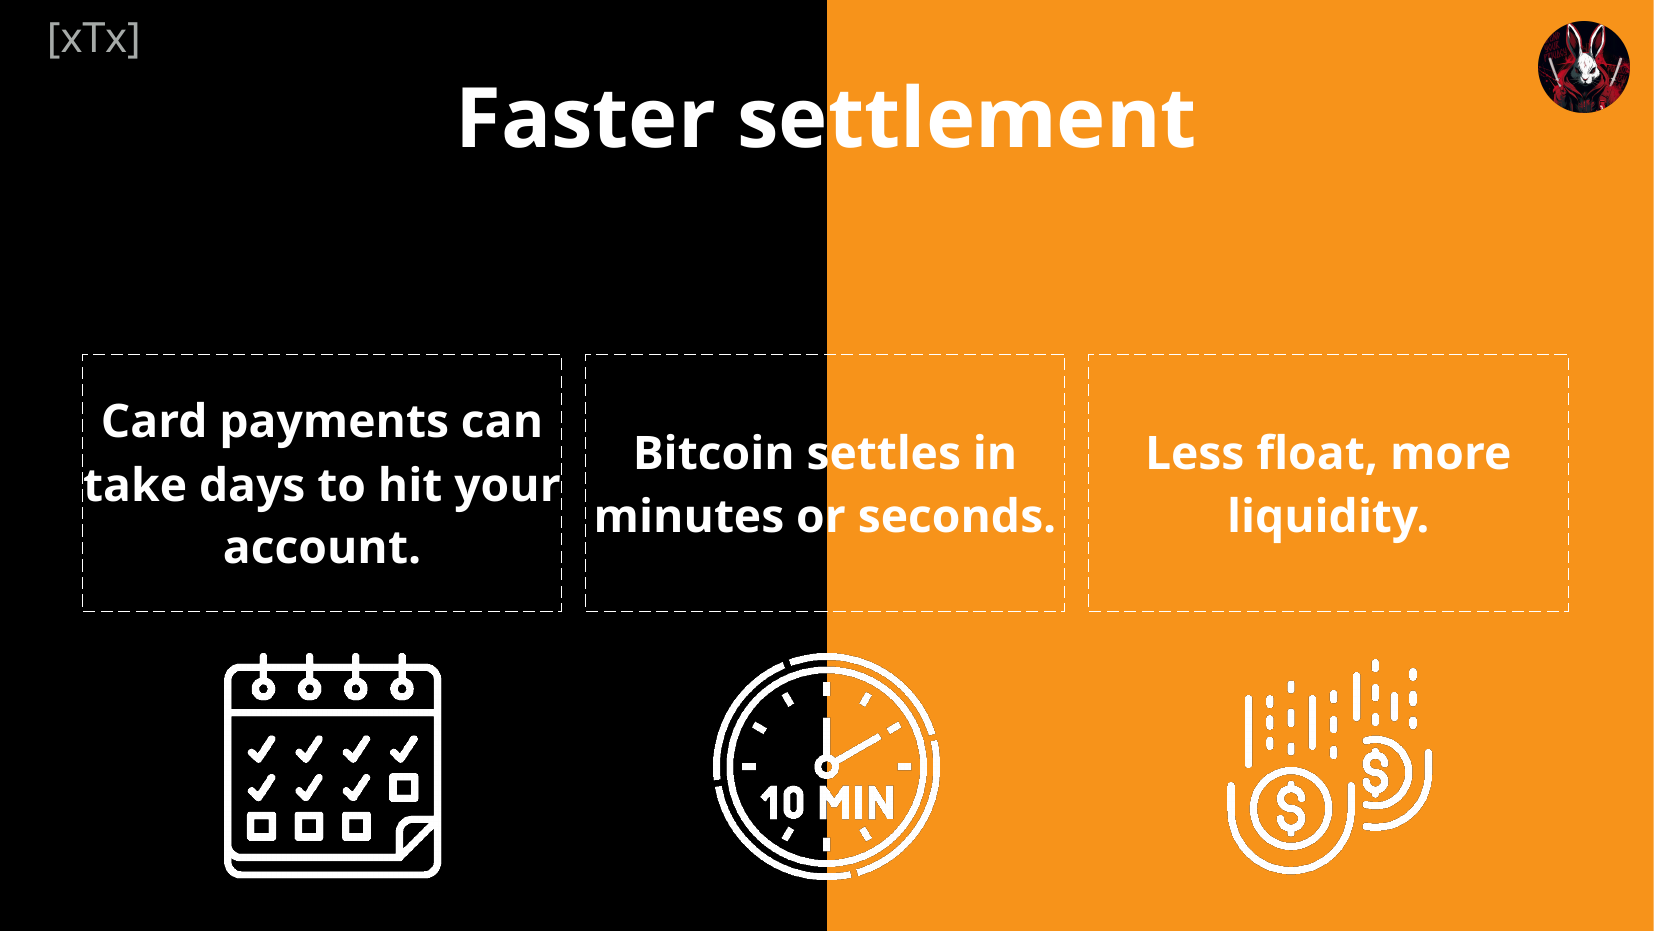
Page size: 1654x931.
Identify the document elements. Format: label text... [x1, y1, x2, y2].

list Less float, more liquidity. [1088, 354, 1569, 612]
picture [0, 0, 1654, 931]
title Faster settlement [82, 43, 1571, 187]
text_box [xTx] [0, 0, 188, 76]
list Card payments can take days to hit your account. [82, 354, 562, 612]
list Bitcoin settles in minutes or seconds. [585, 354, 1065, 612]
